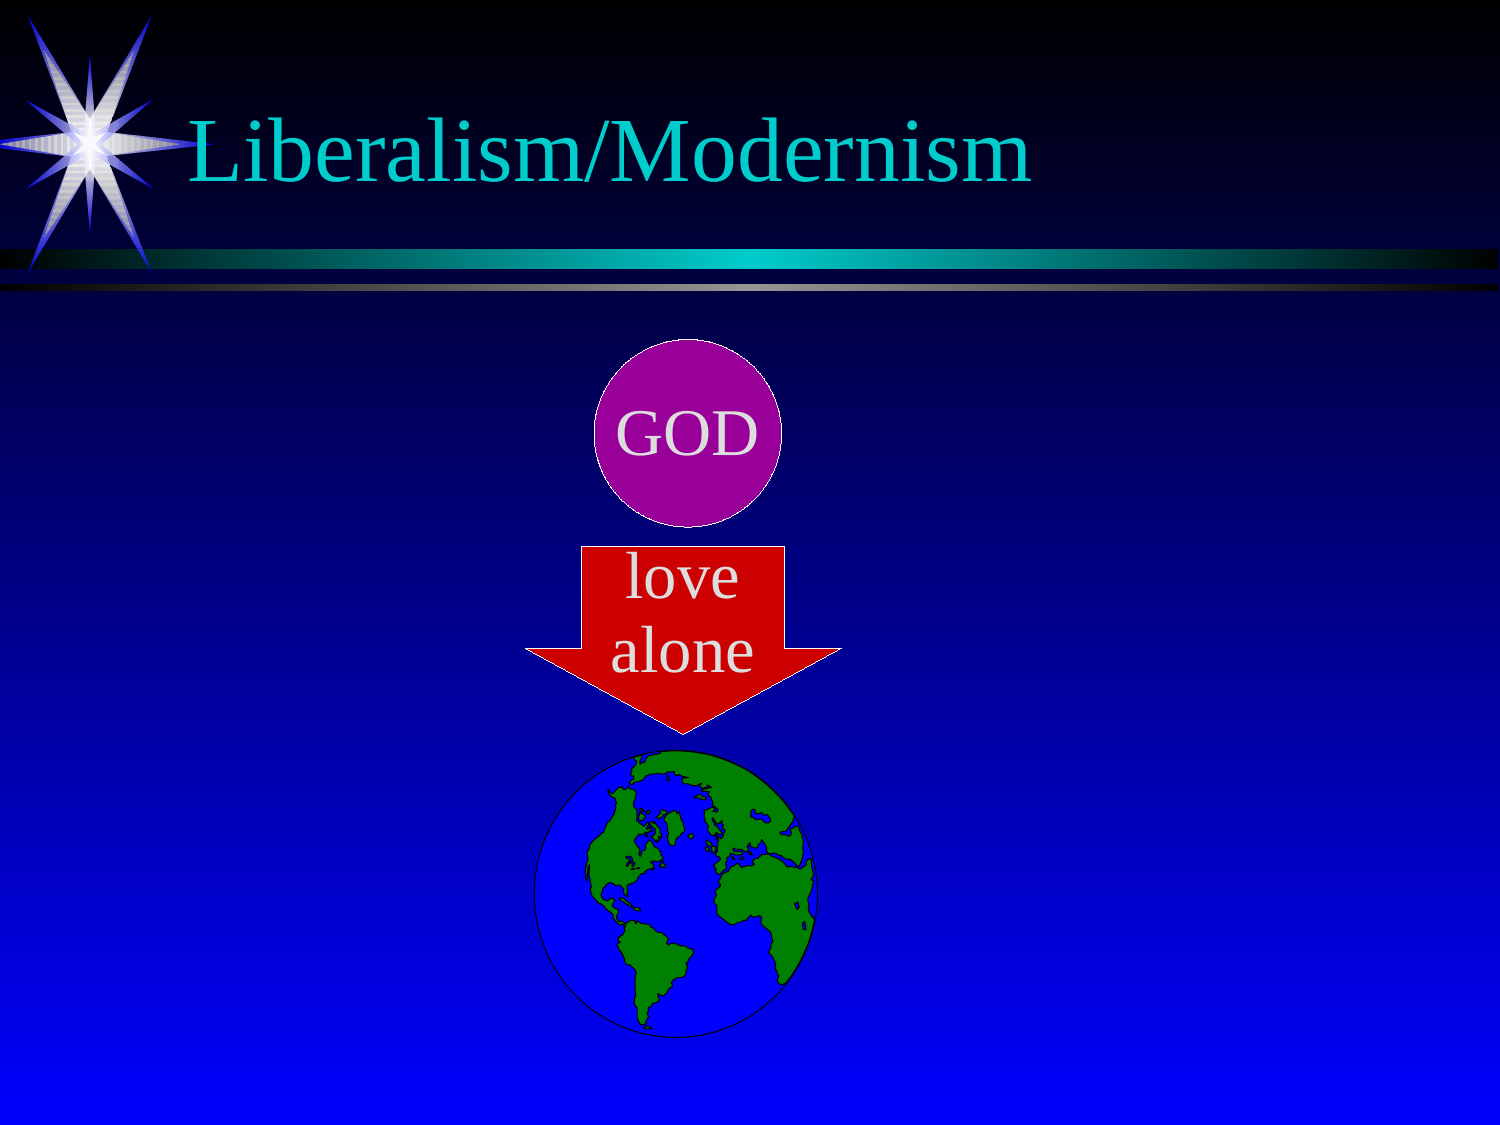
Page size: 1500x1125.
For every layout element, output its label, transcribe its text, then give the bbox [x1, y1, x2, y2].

text_box love alone [525, 546, 842, 735]
text_box GOD [594, 339, 782, 528]
chart [533, 749, 819, 1039]
title Liberalism/Modernism [187, 56, 1463, 244]
